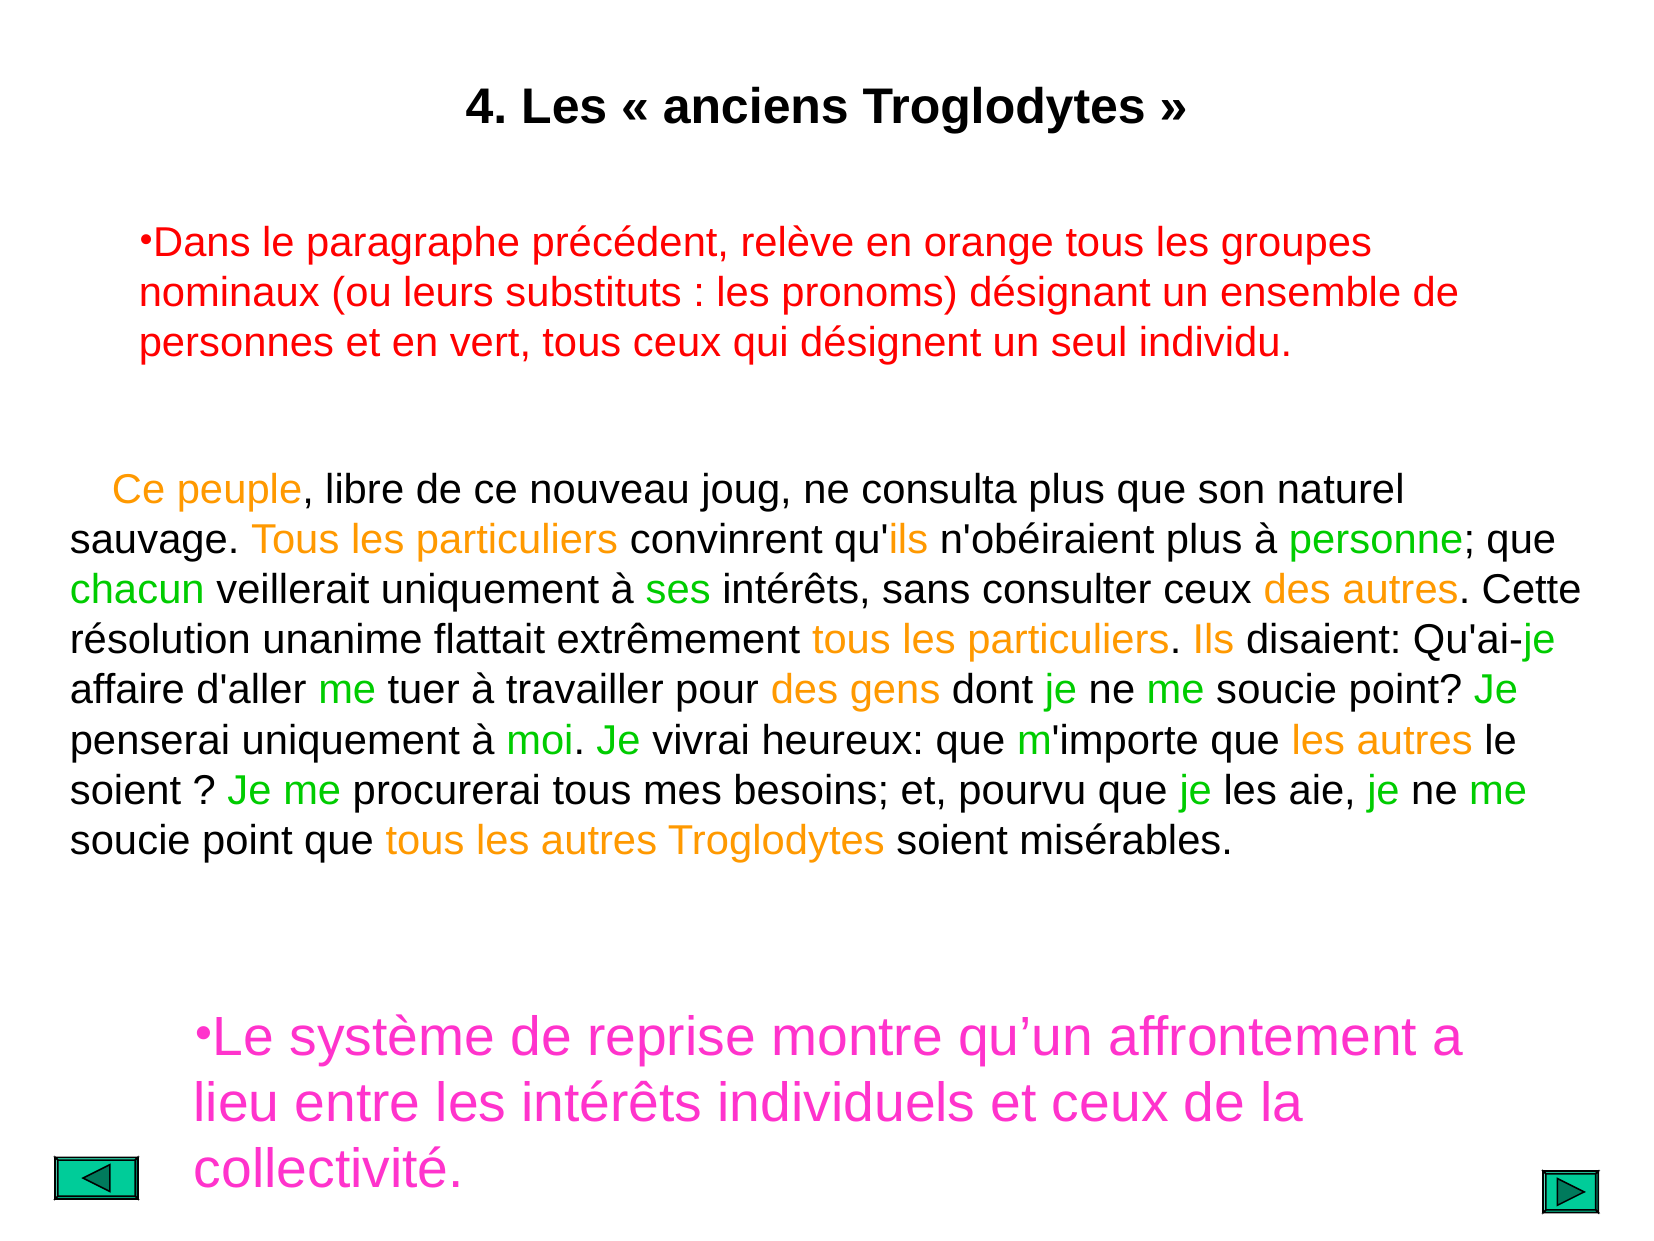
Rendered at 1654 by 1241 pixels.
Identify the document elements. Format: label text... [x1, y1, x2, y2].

text_box Dans le paragraphe précédent, relève en orange tous les groupes nominaux (ou leurs substituts : les pronoms) désignant un ensemble de personnes et en vert, tous ceux qui désignent un seul individu. [123, 206, 1544, 373]
text_box Ce peuple, libre de ce nouveau joug, ne consulta plus que son naturel sauvage. Tous les particuliers convinrent qu'ils n'obéiraient plus à personne; que chacun veillerait uniquement à ses intérêts, sans consulter ceux des autres. Cette résolution unanime flattait extrêmement tous les particuliers. Ils disaient: Qu'ai-je affaire d'aller me tuer à travailler pour des gens dont je ne me soucie point? Je penserai uniquement à moi. Je vivrai heureux: que m'importe que les autres le soient ? Je me procurerai tous mes besoins; et, pourvu que je les aie, je ne me soucie point que tous les autres Troglodytes soient misérables. [55, 454, 1599, 871]
title 4. Les « anciens Troglodytes » [358, 41, 1296, 166]
text_box Le système de reprise montre qu’un affrontement a lieu entre les intérêts individuels et ceux de la collectivité. [179, 992, 1516, 1207]
